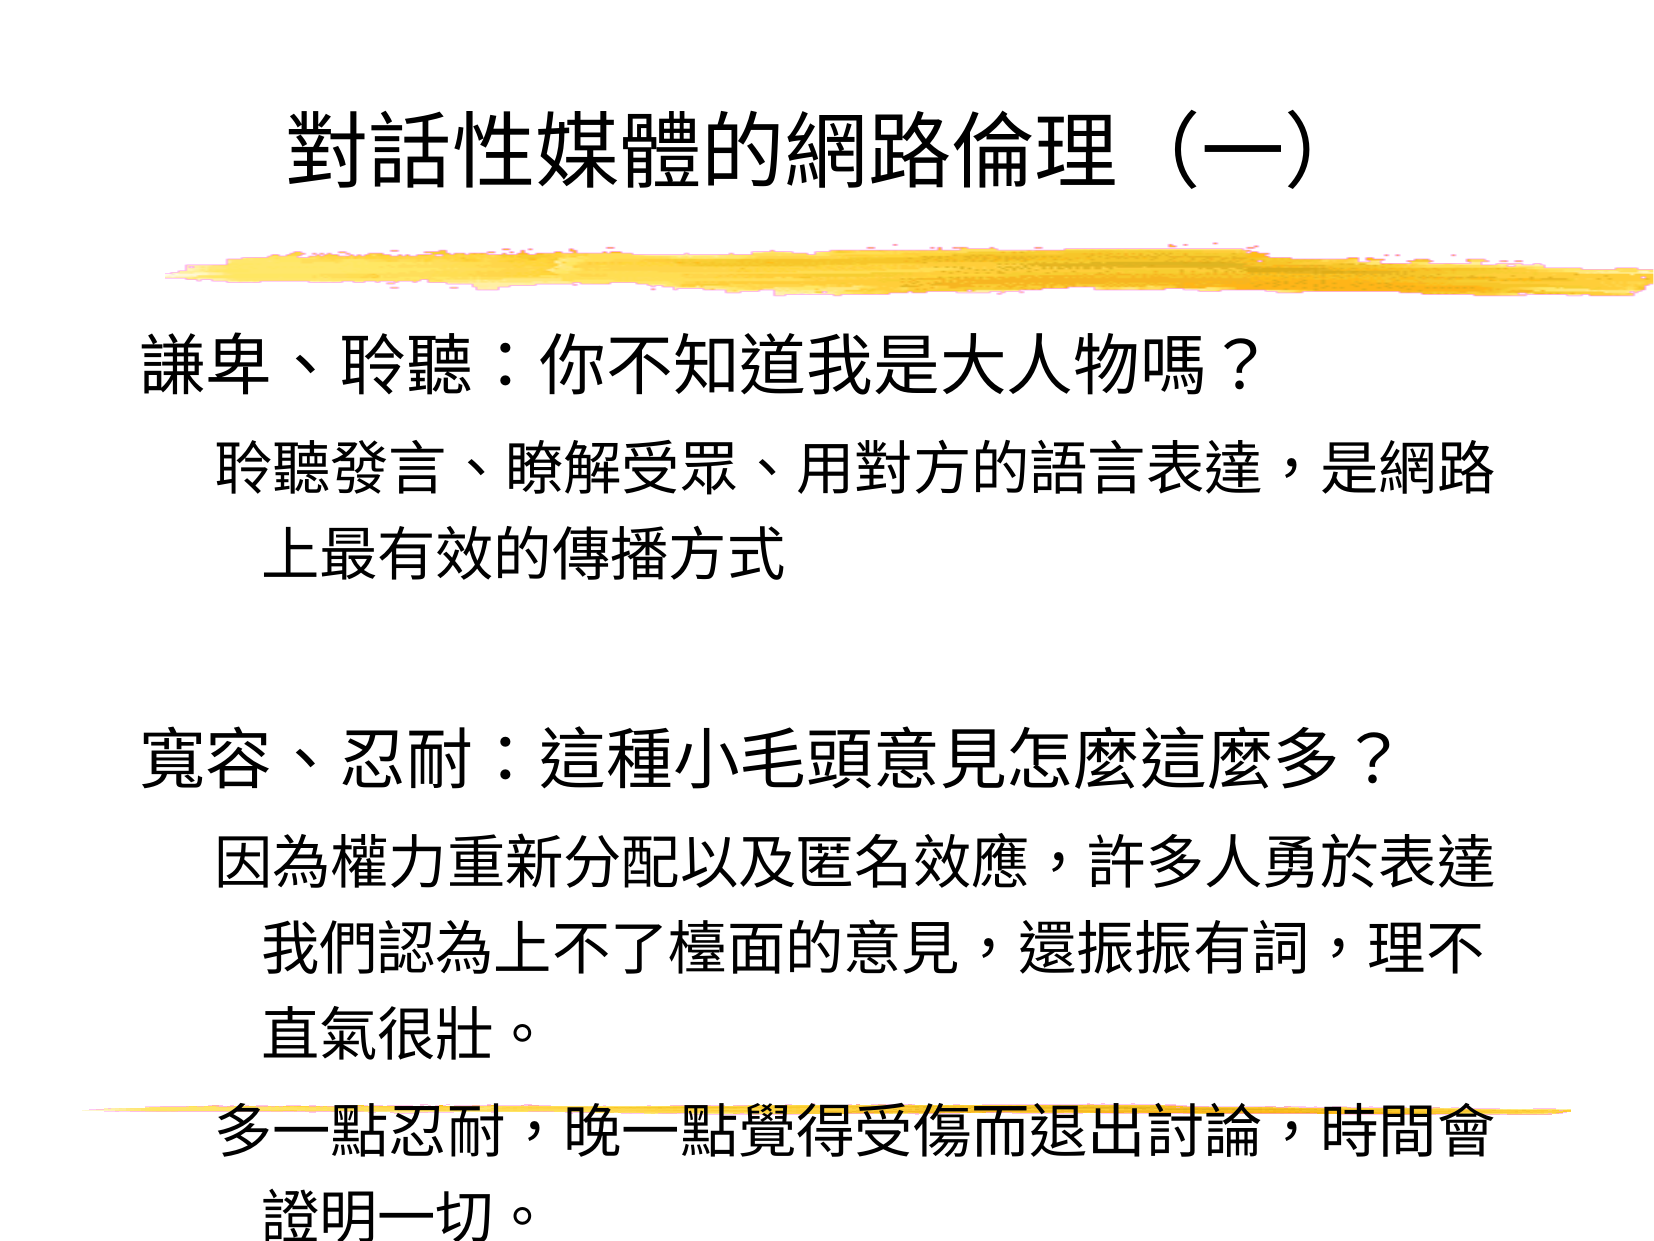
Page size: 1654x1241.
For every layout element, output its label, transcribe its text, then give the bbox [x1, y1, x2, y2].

picture [1414, 1109, 1427, 1114]
picture [82, 1102, 1571, 1117]
picture [571, 1111, 579, 1117]
picture [338, 1108, 344, 1117]
title 對話性媒體的網路倫理（一） [124, 41, 1530, 249]
picture [697, 1108, 704, 1117]
picture [688, 1108, 694, 1117]
picture [418, 1110, 434, 1117]
picture [1329, 1111, 1337, 1117]
list 謙卑、聆聽：你不知道我是大人物嗎？ 聆聽發言、瞭解受眾、用對方的語言表達，是網路上最有效的傳播方式 寬容、忍耐：這種小毛頭意見怎麼這麼多？ 因為權力重新分配以及匿名效應，許多人勇於表達我們認為上不了檯面的意見，還振振有詞，理不直氣很壯。 多一點忍耐，晚一點覺得受傷而退出討論，時間會證明一切。 [124, 303, 1530, 1048]
picture [1388, 1109, 1400, 1114]
picture [347, 1108, 354, 1117]
picture [234, 1112, 253, 1117]
picture [1236, 1110, 1247, 1117]
picture [165, 237, 1654, 308]
picture [1057, 1109, 1074, 1115]
picture [592, 1112, 604, 1117]
picture [824, 1108, 844, 1117]
picture [1459, 1108, 1474, 1114]
